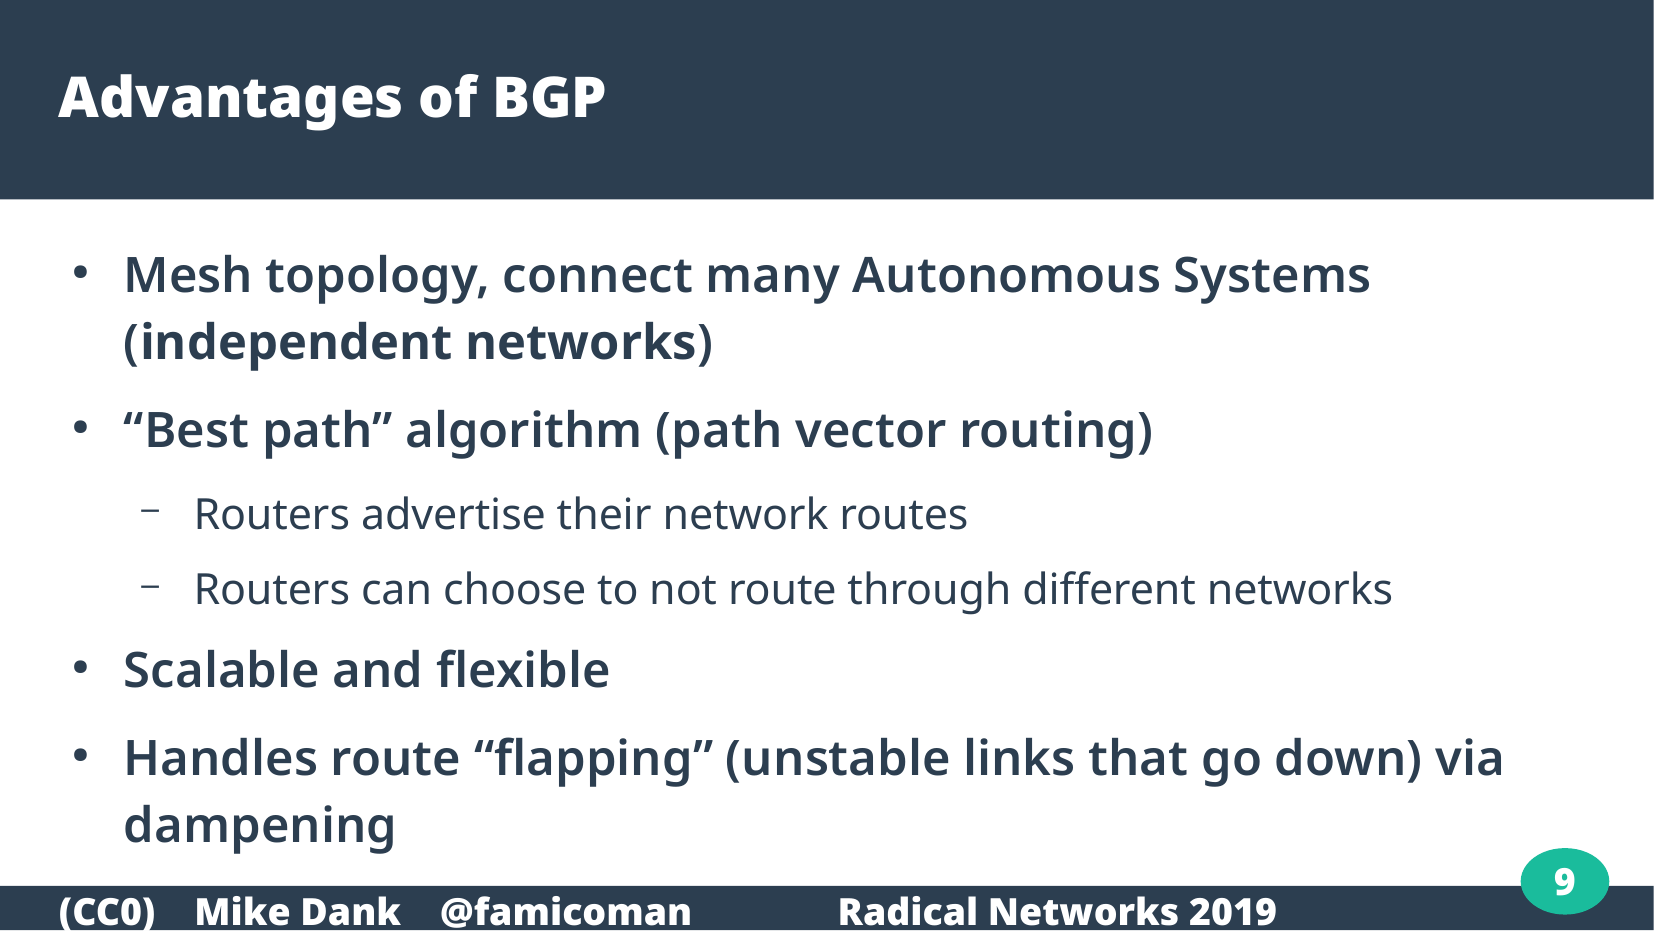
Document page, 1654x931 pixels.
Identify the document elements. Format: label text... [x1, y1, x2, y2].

title Advantages of BGP [59, 37, 1595, 155]
list Mesh topology, connect many Autonomous Systems (independent networks) “Best path” algorithm (path vector routing) Routers advertise their network routes Routers can choose to not route through different networks Scalable and flexible Handles route “flapping” (unstable links that go down) via dampening [54, 240, 1591, 861]
